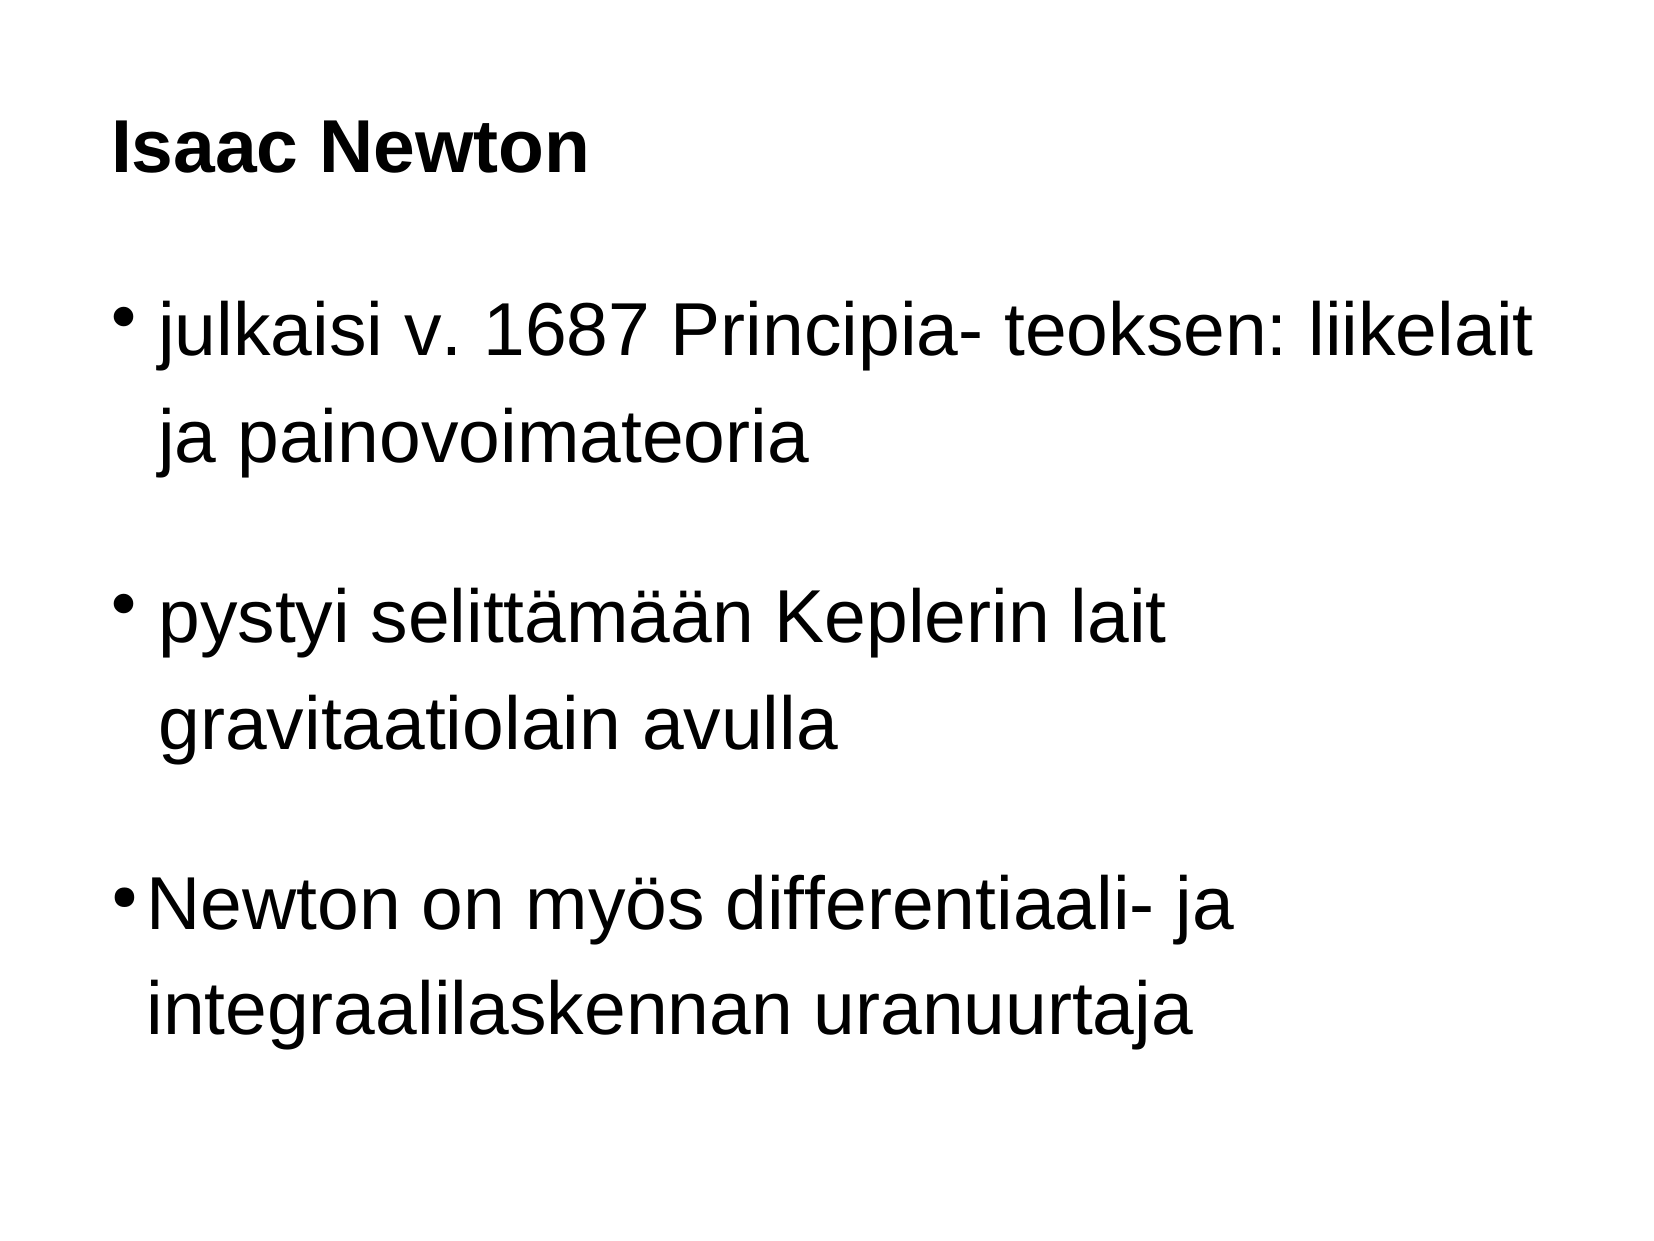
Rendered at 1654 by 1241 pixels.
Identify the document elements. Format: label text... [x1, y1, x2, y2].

text_box Isaac Newton julkaisi v. 1687 Principia- teoksen: liikelait ja painovoimateoria pystyi selittämään Keplerin lait gravitaatiolain avulla Newton on myös differentiaali- ja integraalilaskennan uranuurtaja [96, 98, 1573, 912]
